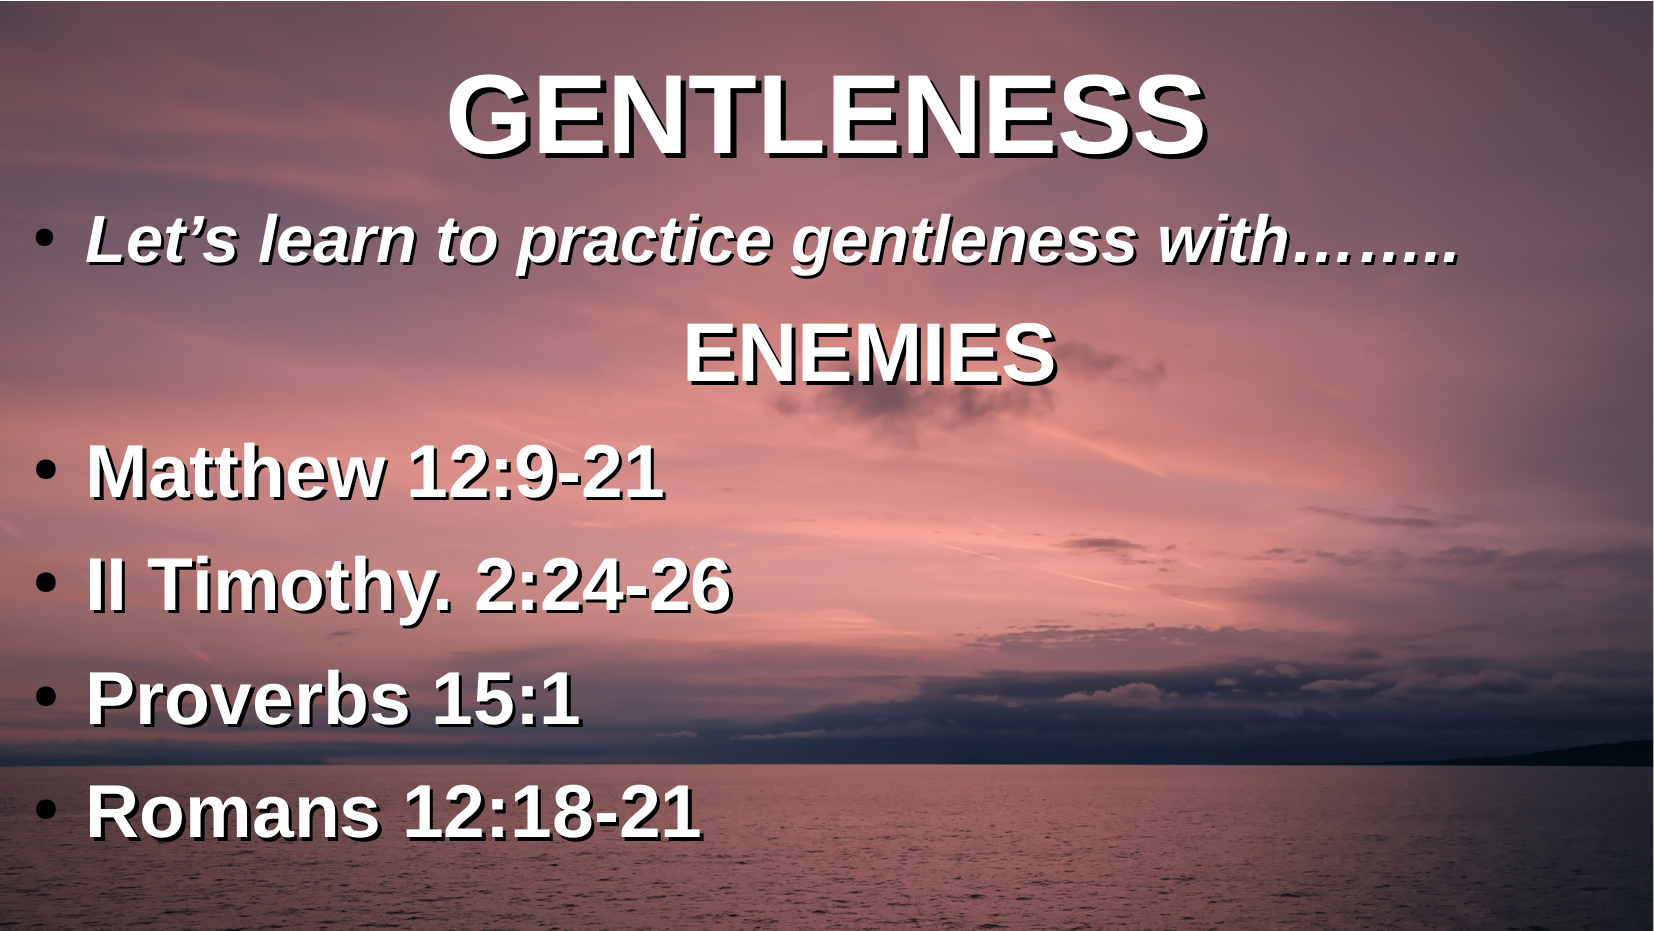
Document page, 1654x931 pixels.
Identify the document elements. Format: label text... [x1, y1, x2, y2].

title GENTLENESS [82, 37, 1571, 193]
list Let’s learn to practice gentleness with…….. ENEMIES Matthew 12:9-21 II Timothy. 2:24-26 Proverbs 15:1 Romans 12:18-21 [15, 202, 1654, 916]
picture [0, 1, 1654, 931]
